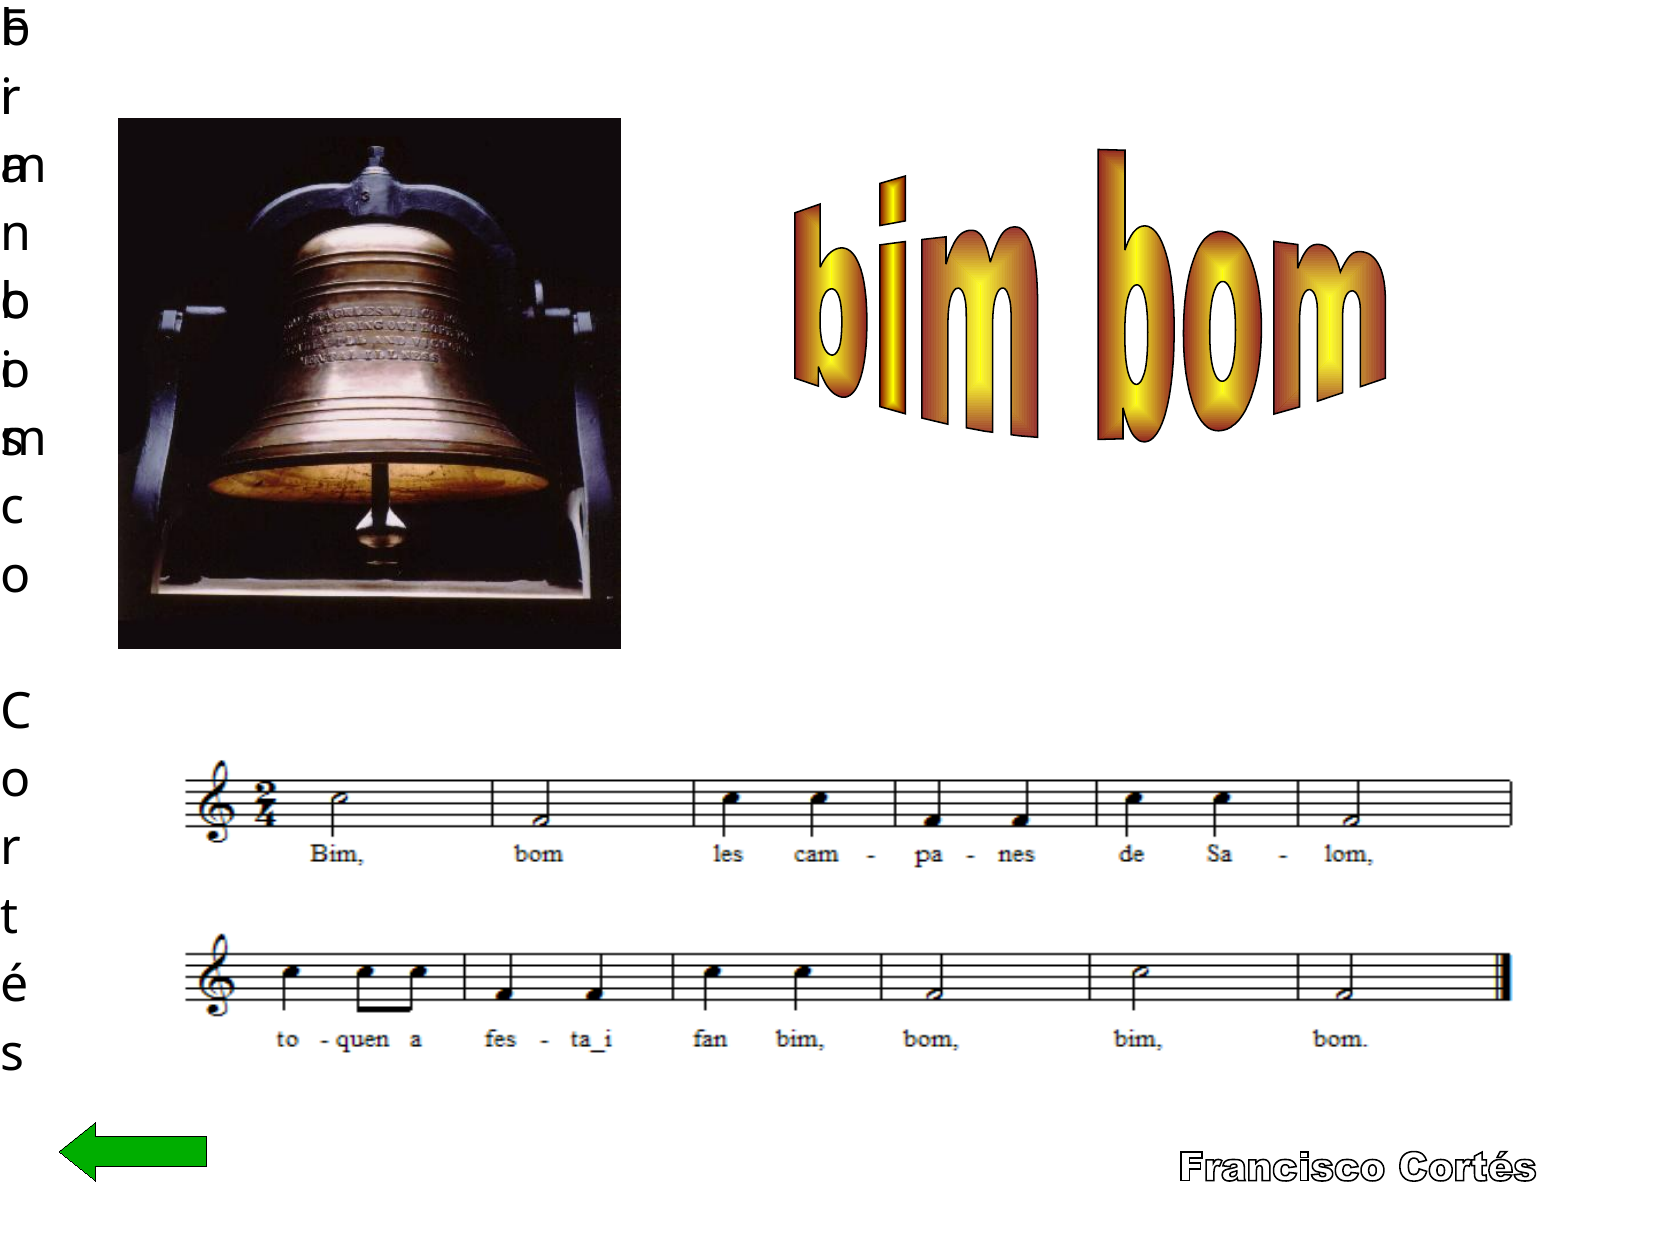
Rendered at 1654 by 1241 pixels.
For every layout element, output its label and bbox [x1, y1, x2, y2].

text_box [879, 175, 906, 226]
text_box [1300, 1159, 1309, 1181]
text_box [1222, 1159, 1246, 1181]
text_box [1399, 1151, 1427, 1182]
picture [170, 738, 1536, 1068]
text_box [59, 1122, 207, 1182]
text_box [1273, 241, 1386, 415]
text_box [1206, 1159, 1222, 1181]
text_box [1248, 1159, 1270, 1181]
text_box [879, 241, 906, 414]
text_box [921, 226, 1038, 438]
text_box [1488, 1159, 1513, 1181]
text_box [1273, 1159, 1297, 1181]
text_box [1300, 1152, 1309, 1158]
text_box [1311, 1159, 1333, 1181]
text_box [1181, 1152, 1203, 1181]
text_box [1514, 1159, 1536, 1181]
text_box [1335, 1159, 1359, 1181]
text_box [1361, 1159, 1384, 1181]
picture [118, 118, 621, 649]
text_box [1497, 1151, 1507, 1158]
text_box [1098, 149, 1175, 442]
text_box [1183, 231, 1262, 431]
text_box [1455, 1152, 1487, 1181]
text_box [1429, 1159, 1453, 1181]
text_box [794, 203, 867, 398]
